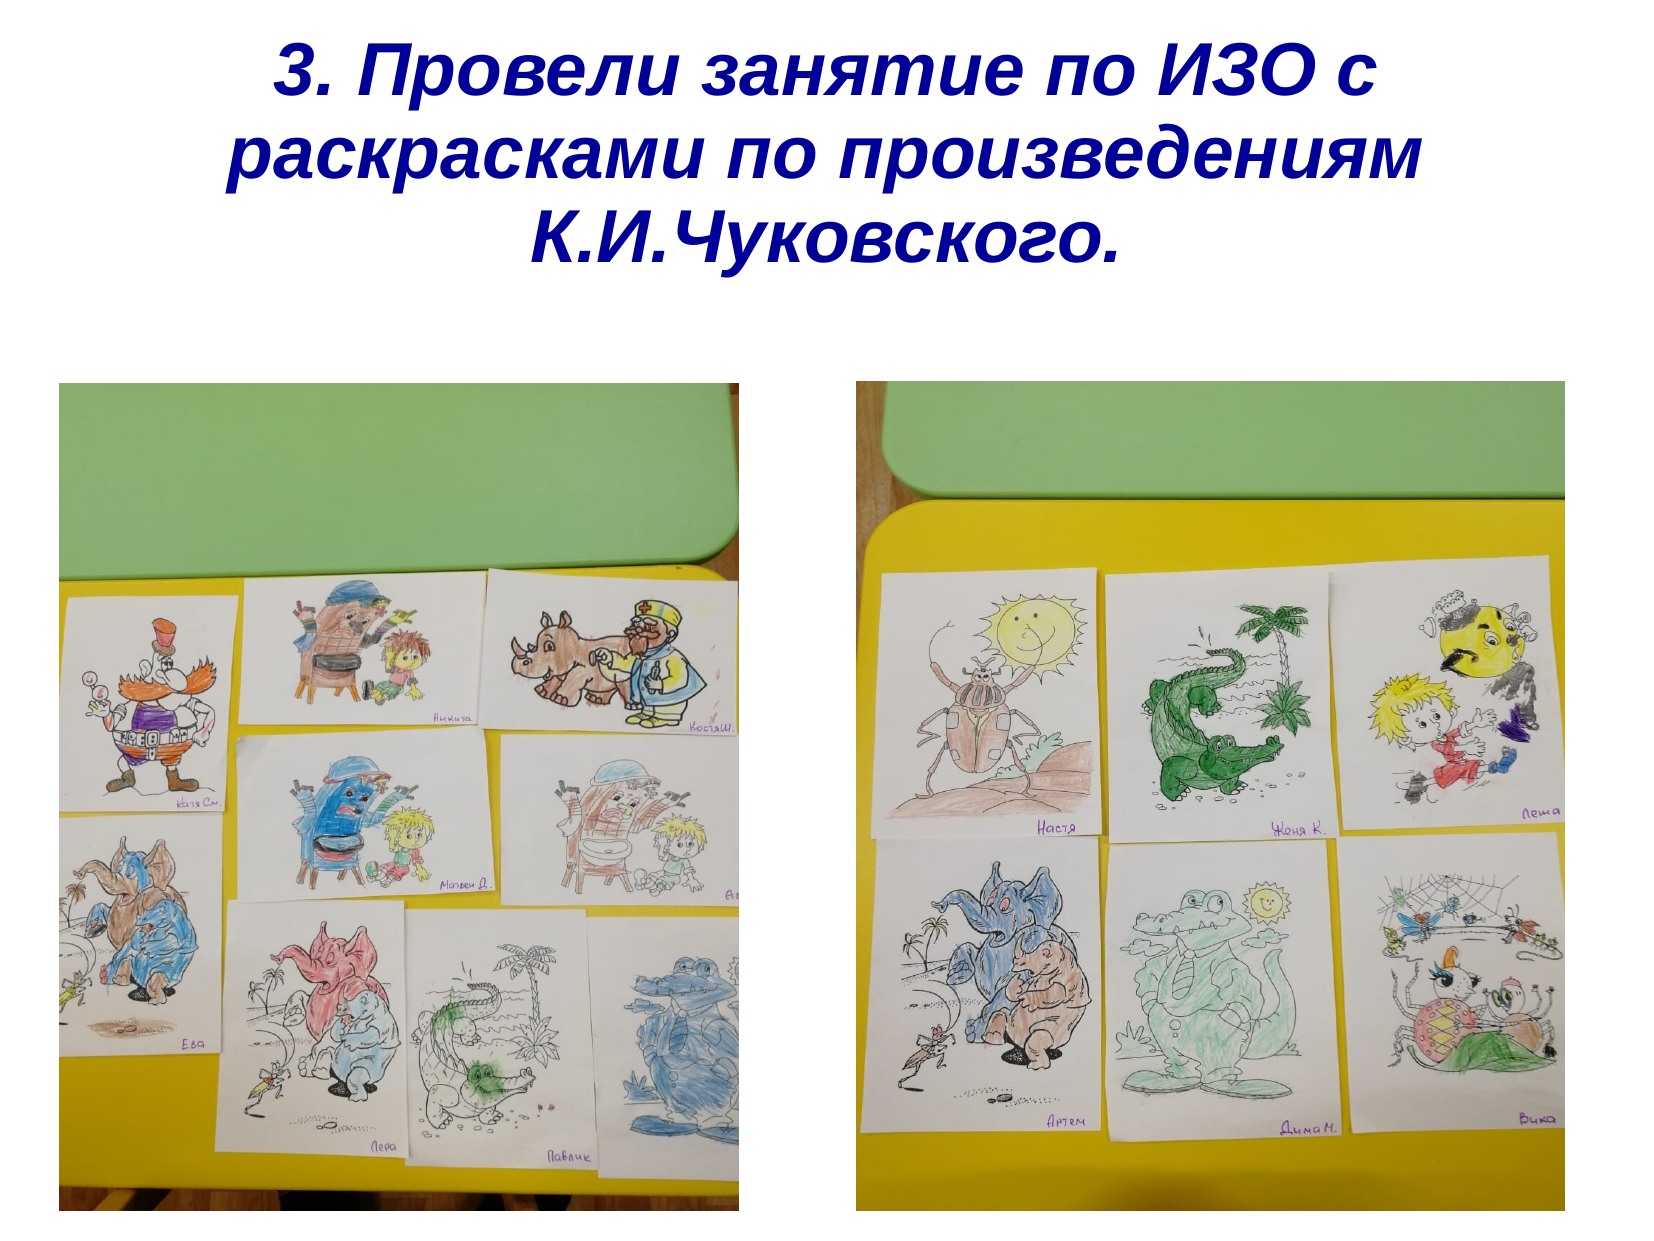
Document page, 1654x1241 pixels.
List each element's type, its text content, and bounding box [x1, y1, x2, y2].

title 3. Провели занятие по ИЗО с раскрасками по произведениям К.И.Чуковского. [82, 26, 1571, 279]
picture [856, 381, 1565, 1211]
picture [59, 383, 739, 1211]
